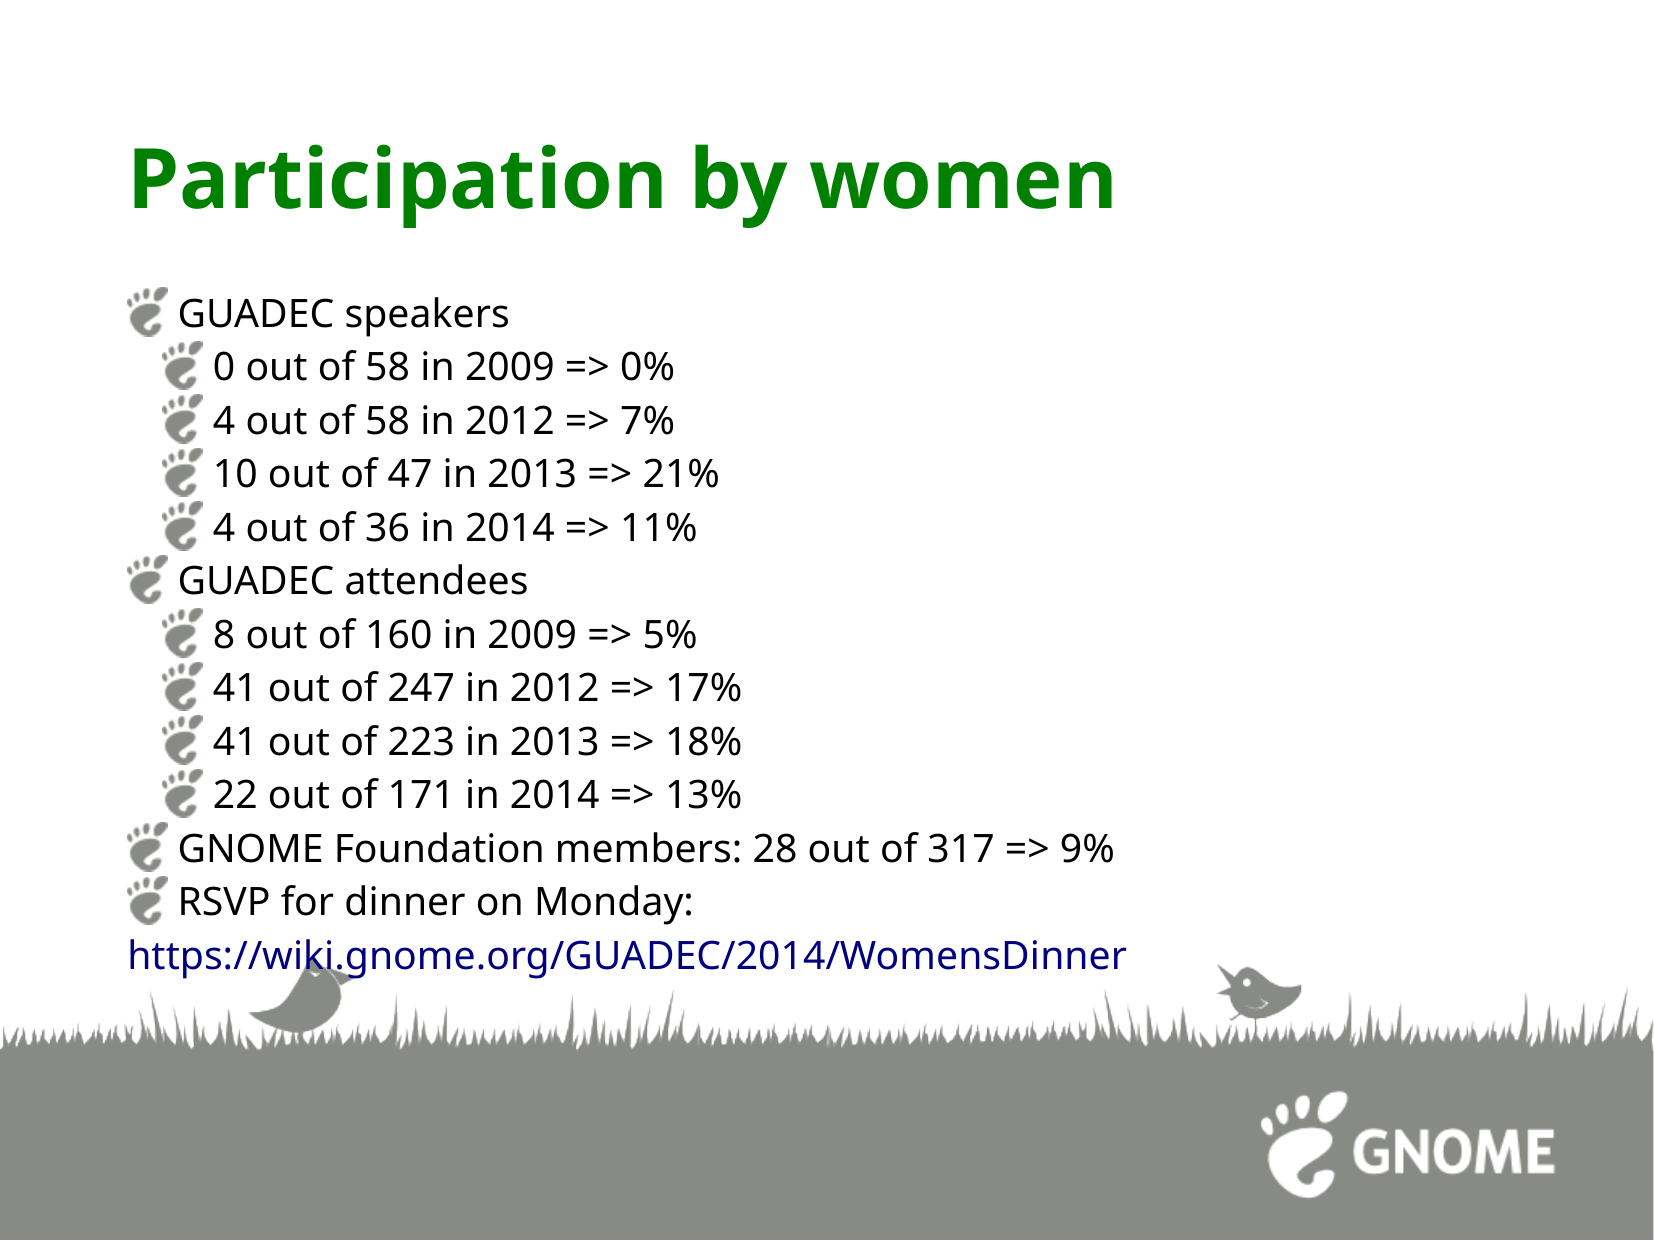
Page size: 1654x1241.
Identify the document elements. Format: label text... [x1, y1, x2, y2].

text_box Participation by women [112, 112, 1654, 239]
picture [0, 0, 1654, 1241]
text_box GUADEC speakers 0 out of 58 in 2009 => 0% 4 out of 58 in 2012 => 7% 10 out of 47 in 2013 => 21% 4 out of 36 in 2014 => 11% GUADEC attendees 8 out of 160 in 2009 => 5% 41 out of 247 in 2012 => 17% 41 out of 223 in 2013 => 18% 22 out of 171 in 2014 => 13% GNOME Foundation members: 28 out of 317 => 9% RSVP for dinner on Monday: https://wiki.gnome.org/GUADEC/2014/WomensDinner [112, 277, 1654, 927]
